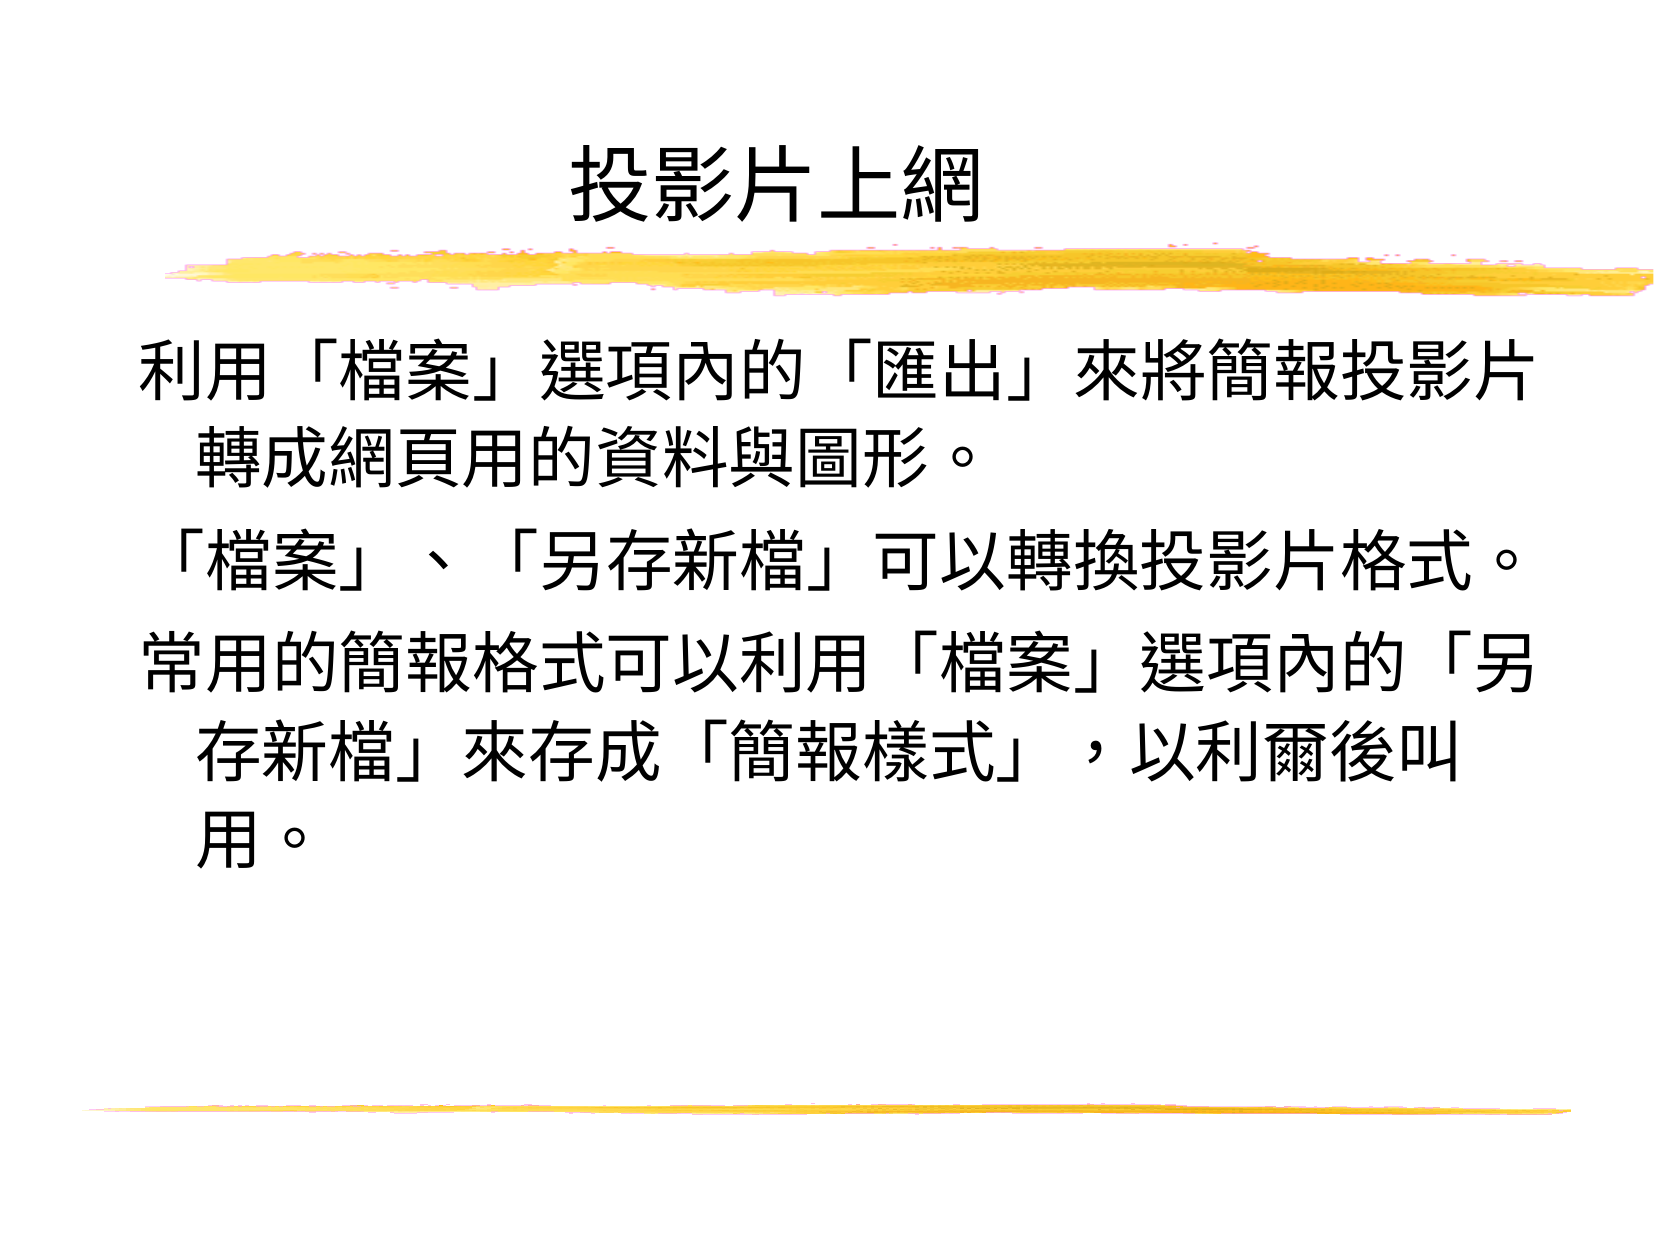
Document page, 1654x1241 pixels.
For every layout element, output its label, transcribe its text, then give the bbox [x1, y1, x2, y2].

title 投影片上網 [73, 41, 1479, 249]
picture [82, 1102, 124, 1117]
picture [165, 237, 1654, 308]
list 利用「檔案」選項內的「匯出」來將簡報投影片轉成網頁用的資料與圖形。 「檔案」、「另存新檔」可以轉換投影片格式。 常用的簡報格式可以利用「檔案」選項內的「另存新檔」來存成「簡報樣式」，以利爾後叫用。 [124, 316, 1602, 1230]
